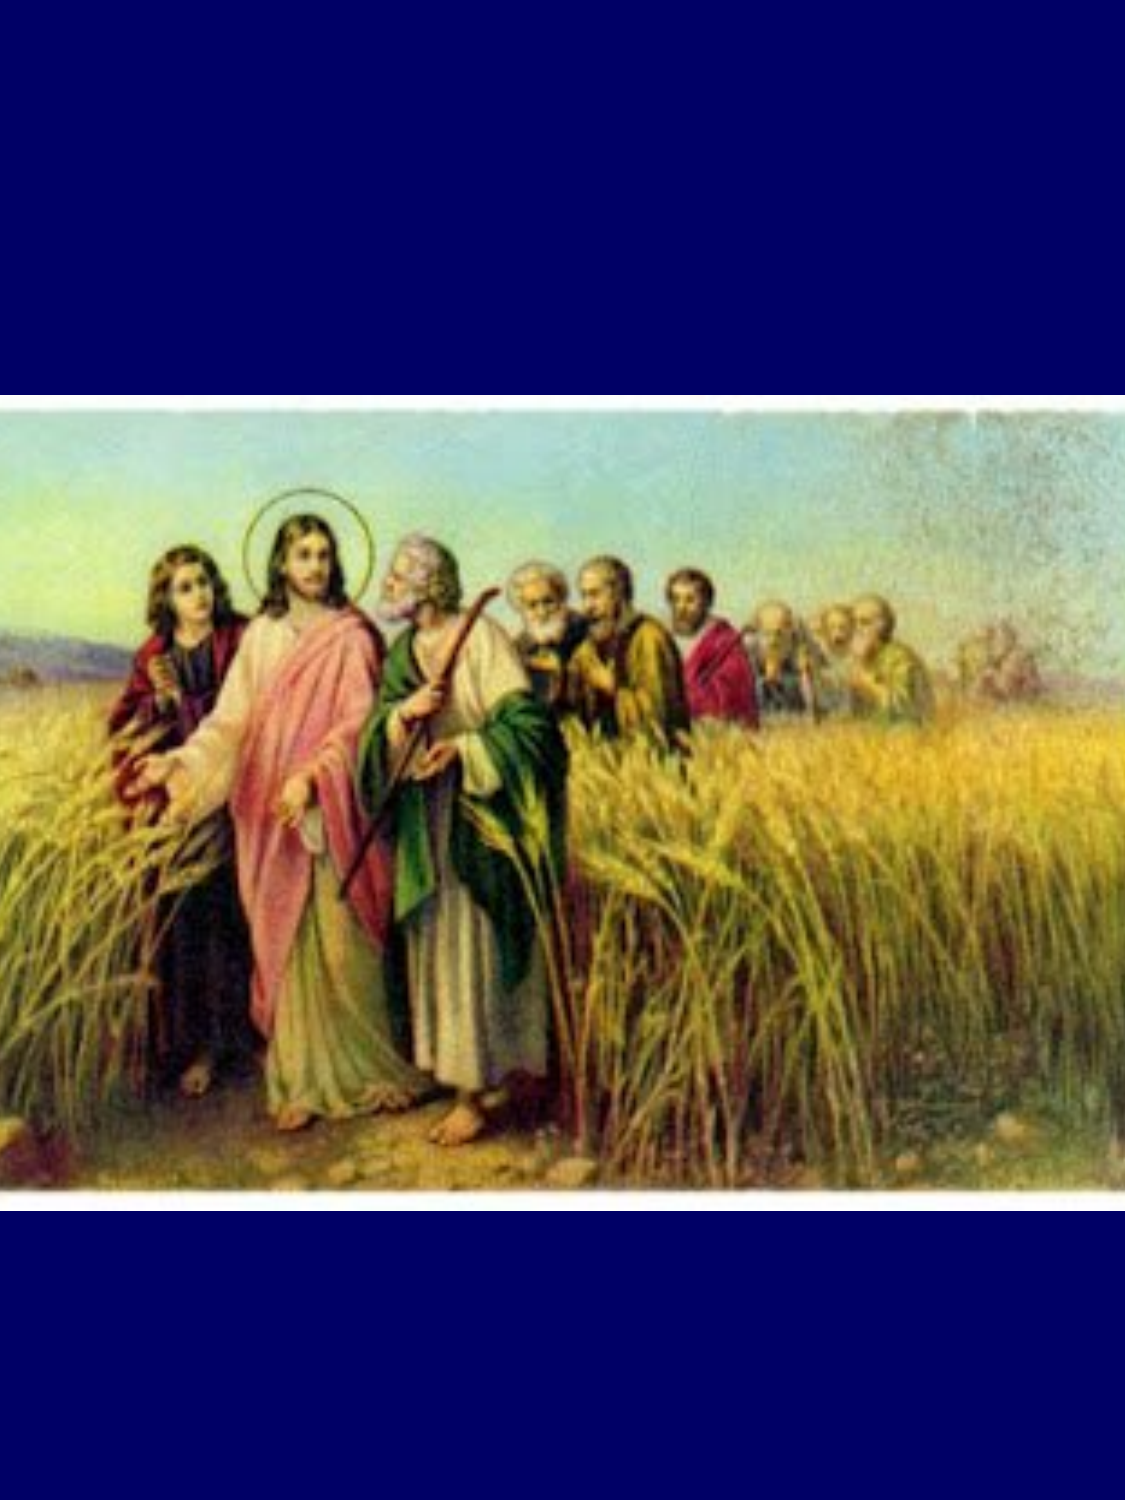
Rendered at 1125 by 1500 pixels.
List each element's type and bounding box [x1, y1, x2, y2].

picture [0, 395, 1125, 1211]
